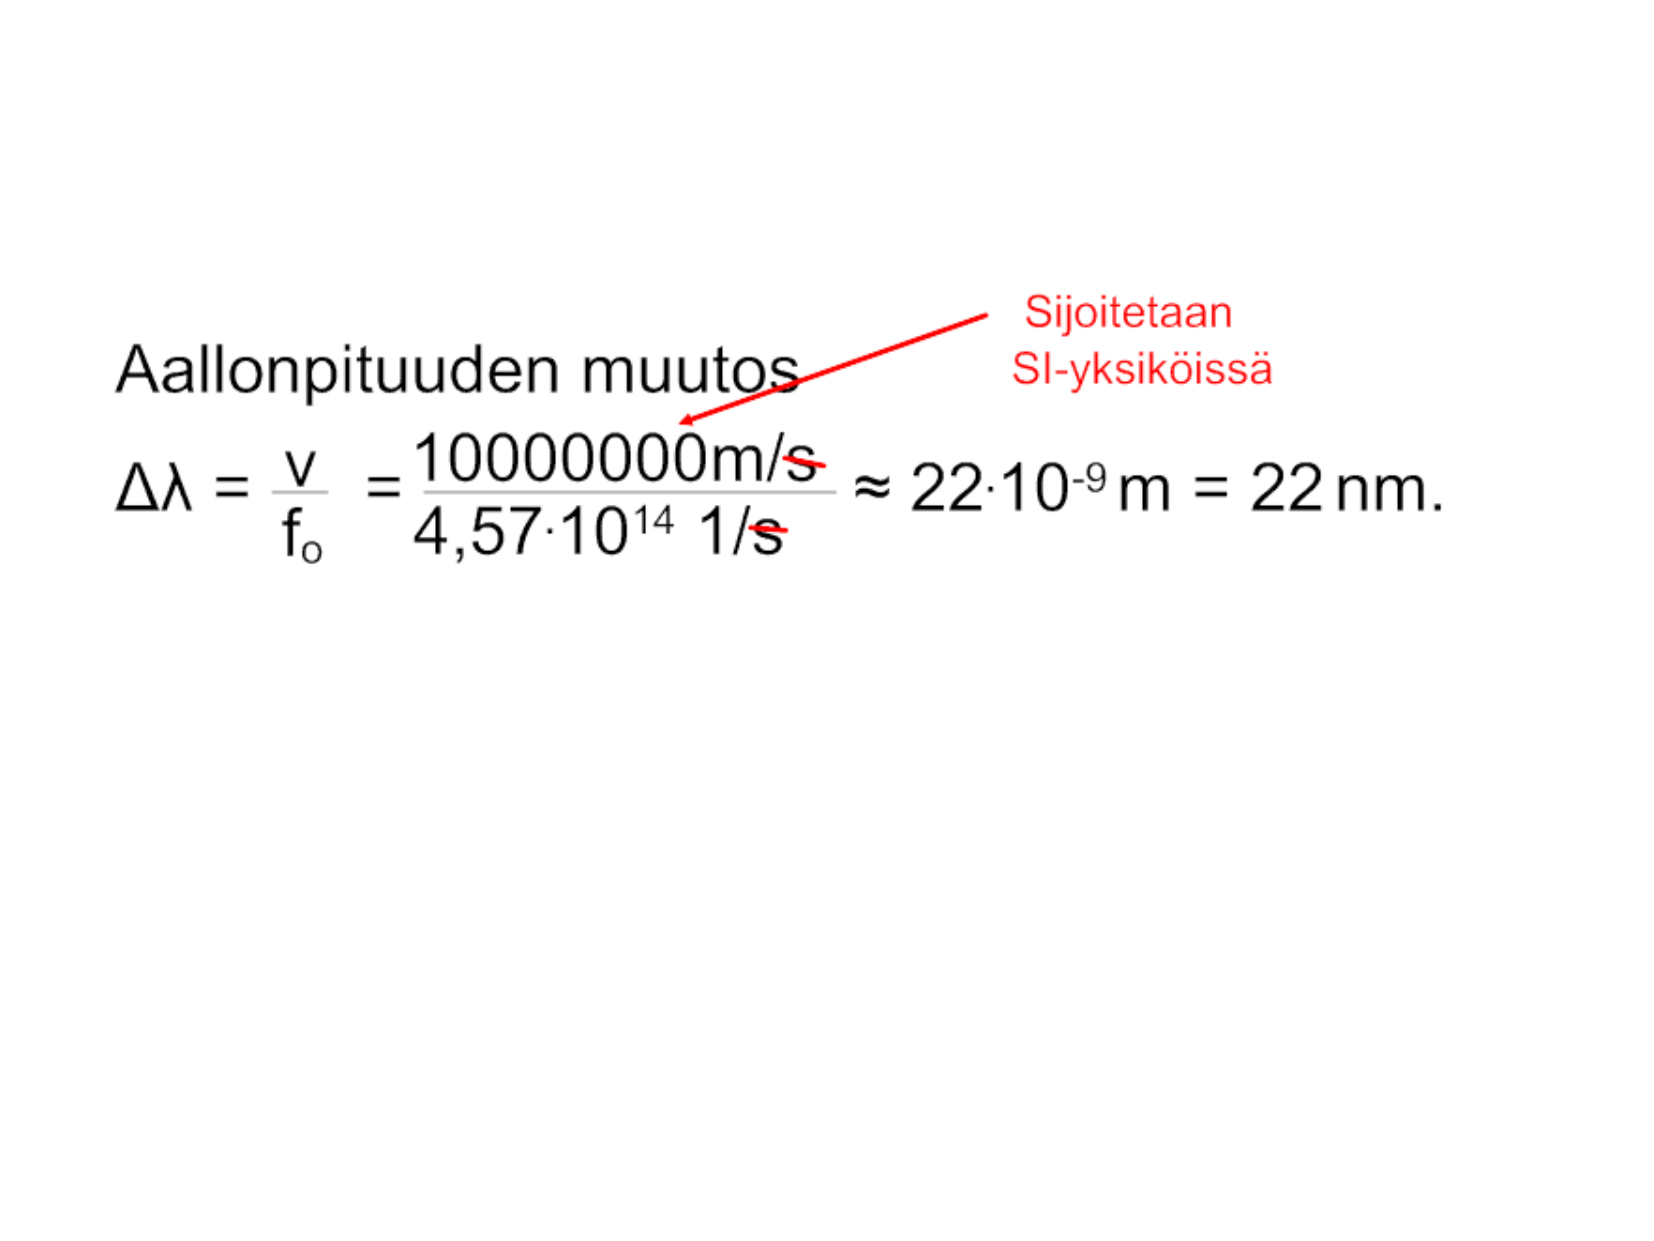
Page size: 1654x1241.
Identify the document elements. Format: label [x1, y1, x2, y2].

picture [59, 198, 1503, 627]
